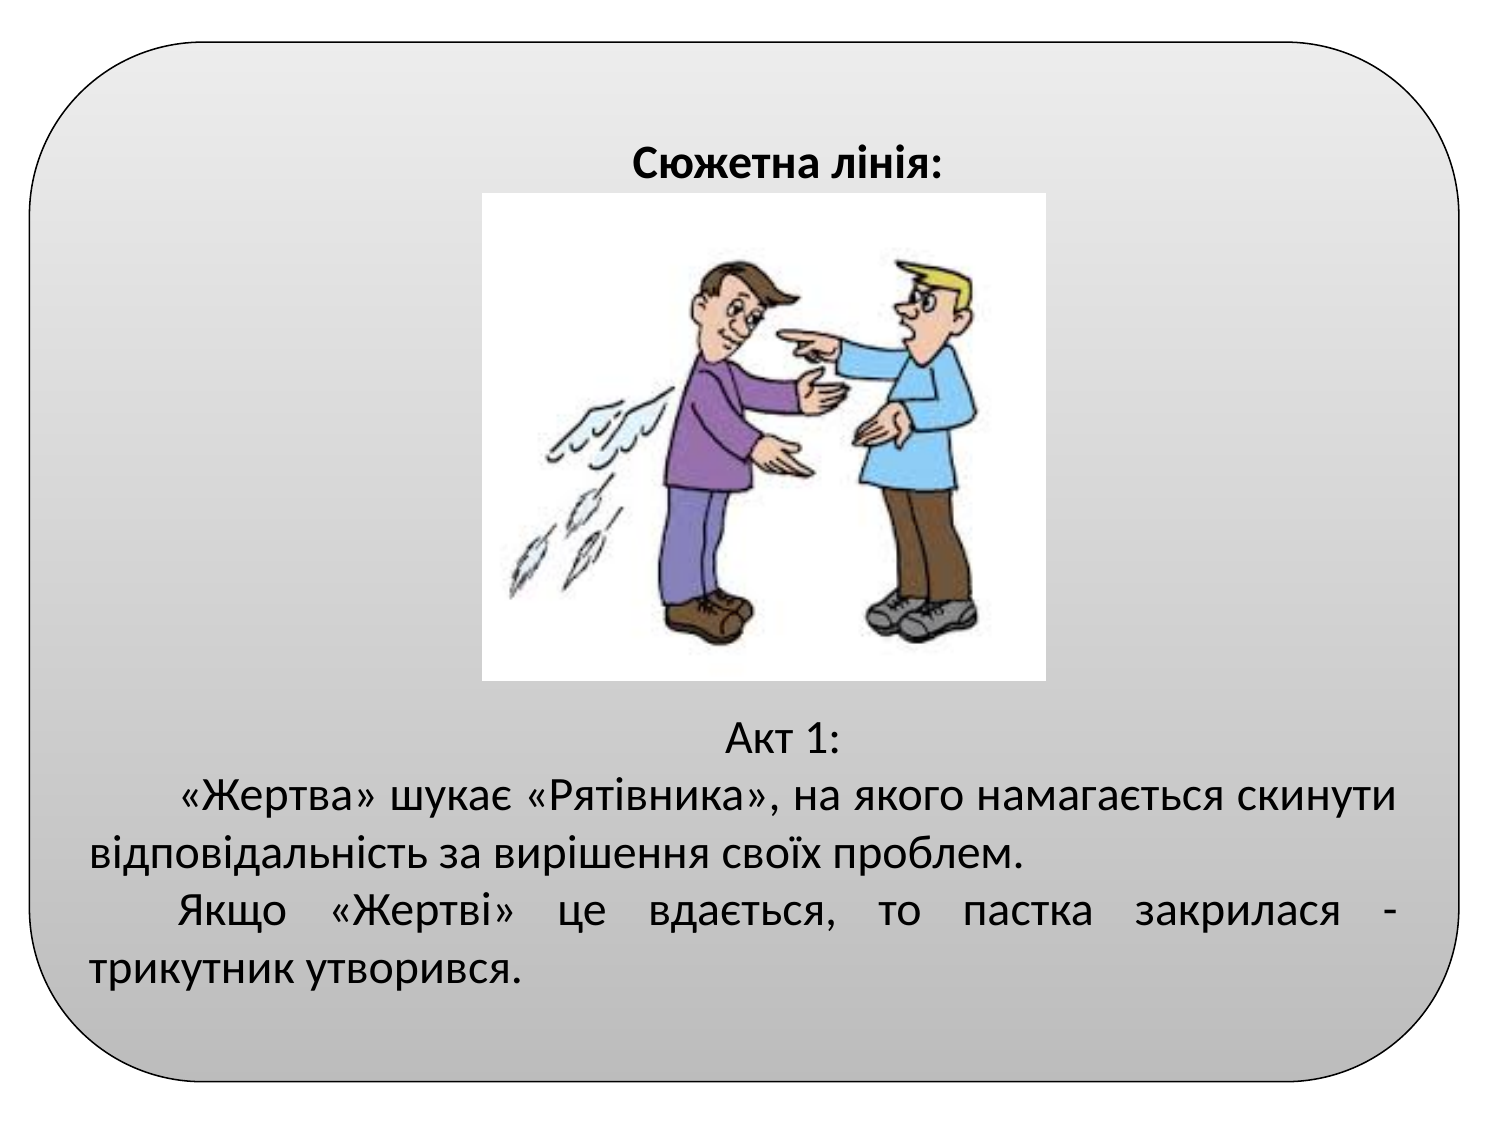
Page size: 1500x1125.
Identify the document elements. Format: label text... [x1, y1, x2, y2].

picture [482, 193, 1046, 681]
text_box Сюжетна лінія: Акт 1: «Жертва» шукає «Рятівника», на якого намагається скинути відповідальність за вирішення своїх проблем. Якщо «Жертві» це вдається, то пастка закрилася - трикутник утворився. [29, 42, 1459, 1082]
